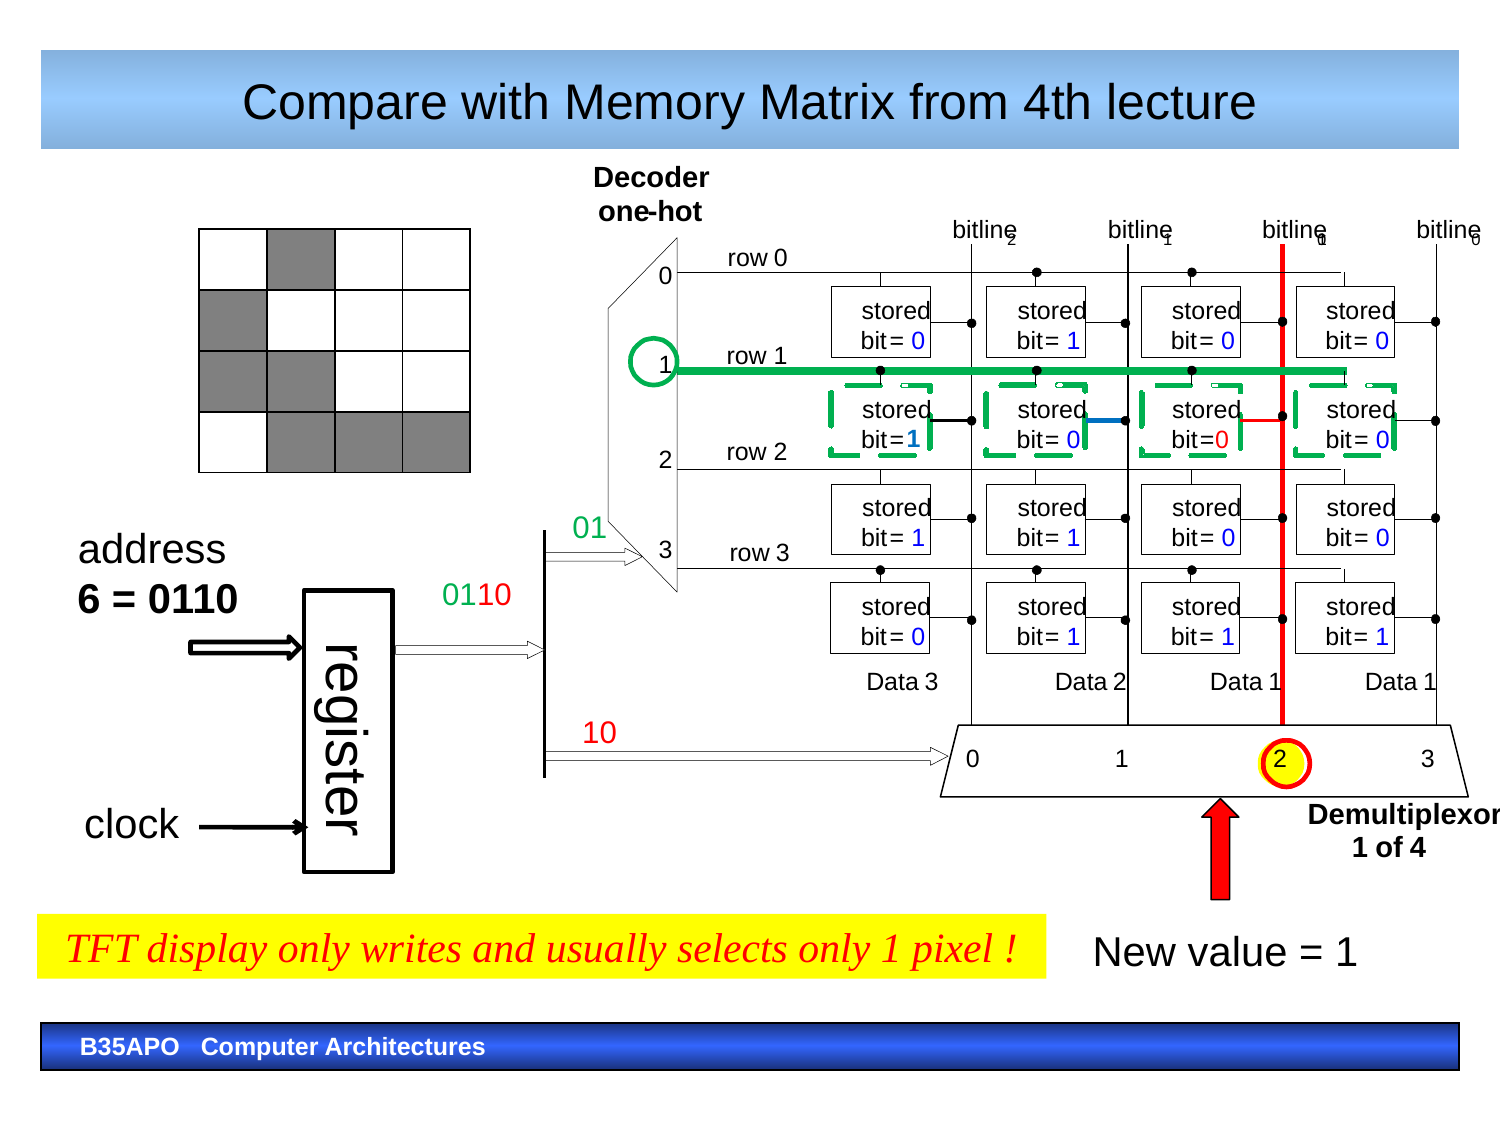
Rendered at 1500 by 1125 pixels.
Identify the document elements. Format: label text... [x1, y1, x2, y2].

text_box bit [1325, 423, 1354, 454]
text_box Data [1209, 665, 1268, 696]
text_box = [889, 620, 905, 651]
text_box 1 [1317, 228, 1328, 249]
text_box [1189, 567, 1195, 574]
text_box - [648, 192, 657, 228]
text_box [968, 320, 975, 327]
text_box 1 [1268, 665, 1283, 696]
table_header [200, 230, 266, 289]
text_box 0 [1471, 228, 1481, 249]
text_box [968, 515, 975, 522]
text_box [1055, 382, 1088, 393]
text_box [1155, 383, 1193, 388]
text_box 3 [924, 665, 939, 696]
text_box 0 [1066, 423, 1081, 454]
text_box [1279, 615, 1286, 623]
text_box [1033, 269, 1040, 276]
text_box = [1354, 423, 1369, 454]
text_box Data [1054, 665, 1113, 696]
text_box bit [1016, 620, 1045, 651]
text_box = [1045, 324, 1060, 355]
text_box stored [1172, 393, 1243, 424]
footer B35APO Computer Architectures [64, 1023, 594, 1071]
text_box bit [1170, 620, 1199, 651]
text_box = [889, 324, 905, 355]
text_box [1309, 383, 1348, 388]
text_box stored [861, 590, 932, 621]
text_box TFT display only writes and usually selects only 1 pixel ! [37, 913, 1047, 979]
text_box stored [862, 491, 932, 522]
text_box = [889, 423, 905, 454]
text_box bit [860, 324, 889, 355]
text_box [1279, 412, 1286, 420]
text_box stored [1326, 590, 1397, 621]
text_box 1 [1114, 742, 1129, 773]
text_box row [727, 241, 773, 272]
text_box bitline [1262, 213, 1328, 244]
text_box hot [657, 192, 703, 228]
table_header [268, 230, 334, 289]
text_box [546, 749, 945, 764]
text_box [1391, 424, 1397, 451]
text_box [1122, 515, 1129, 522]
text_box = [1045, 521, 1060, 552]
text_box of [1375, 828, 1409, 864]
text_box [828, 446, 860, 458]
text_box stored [1326, 294, 1397, 325]
text_box 2 [1007, 228, 1017, 249]
text_box stored [1326, 491, 1397, 522]
text_box bit [1325, 620, 1353, 651]
title Compare with Memory Matrix from 4th lecture [41, 50, 1459, 149]
text_box [1293, 446, 1325, 458]
text_box bitline [1107, 213, 1174, 244]
text_box [1279, 514, 1286, 522]
text_box [1279, 318, 1286, 325]
text_box [396, 643, 542, 657]
text_box [877, 367, 884, 374]
text_box bit [1171, 521, 1199, 552]
text_box [828, 390, 834, 429]
text_box [1266, 743, 1305, 784]
text_box 1 [1163, 228, 1173, 249]
text_box 10 [477, 573, 513, 612]
table_cell [403, 413, 469, 472]
text_box 01 [572, 506, 608, 545]
text_box 0 [1221, 324, 1236, 355]
text_box 0 [911, 324, 926, 355]
text_box = [1199, 521, 1215, 552]
text_box 10 [581, 712, 618, 750]
text_box 1 [1221, 620, 1236, 651]
text_box [877, 567, 884, 574]
text_box stored [862, 393, 932, 424]
text_box bit [860, 423, 889, 454]
text_box bit [1171, 423, 1199, 454]
text_box [1033, 567, 1040, 574]
table_cell [200, 352, 266, 411]
text_box 0 [658, 259, 673, 290]
text_box stored [1171, 294, 1242, 325]
text_box stored [1326, 393, 1397, 424]
text_box [1122, 617, 1129, 624]
text_box row [726, 435, 773, 466]
text_box 4 [1413, 841, 1419, 850]
table_cell [268, 413, 334, 472]
text_box = [1045, 423, 1060, 454]
text_box Data [866, 665, 924, 696]
text_box address 6 = 0110 [62, 514, 254, 630]
text_box 0 [1375, 423, 1390, 454]
text_box 0 [965, 742, 980, 773]
table_cell [200, 413, 266, 472]
text_box 2 [1113, 665, 1128, 696]
text_box = [1353, 324, 1369, 355]
table_cell [336, 413, 402, 472]
text_box [878, 453, 917, 458]
text_box 1 [1351, 828, 1375, 864]
text_box row [729, 536, 775, 567]
text_box 1 [1066, 620, 1081, 651]
text_box [1211, 383, 1243, 393]
text_box [1432, 417, 1439, 425]
text_box [546, 550, 640, 564]
text_box [1189, 367, 1195, 374]
text_box [1034, 453, 1073, 458]
text_box [844, 383, 883, 388]
text_box 1 [773, 339, 788, 367]
text_box [927, 422, 933, 451]
text_box [1122, 320, 1129, 327]
text_box stored [1017, 590, 1088, 621]
text_box [1293, 390, 1298, 429]
text_box [1188, 454, 1227, 458]
text_box 3 [658, 533, 673, 564]
text_box 2 [773, 435, 788, 466]
table_cell [403, 291, 469, 350]
text_box [1122, 417, 1129, 424]
text_box 1 [1423, 665, 1438, 696]
text_box stored [861, 294, 932, 325]
text_box Demultiplexor [1307, 795, 1500, 831]
text_box 0 [1215, 423, 1230, 454]
text_box [1189, 269, 1195, 276]
text_box [983, 447, 1016, 458]
text_box = [1199, 324, 1215, 355]
text_box [968, 617, 975, 624]
text_box [968, 417, 975, 424]
text_box [983, 391, 989, 429]
text_box stored [1017, 294, 1088, 325]
text_box 2 [1273, 742, 1288, 773]
text_box bit [1170, 324, 1199, 355]
text_box stored [1017, 491, 1088, 522]
text_box [1257, 742, 1271, 785]
text_box one [598, 192, 648, 228]
text_box bit [860, 521, 889, 552]
text_box bit [1325, 521, 1354, 552]
text_box 0 [1221, 521, 1236, 552]
table_cell [336, 291, 402, 350]
table_cell [403, 352, 469, 411]
table_cell [336, 352, 402, 411]
text_box bit [1016, 324, 1045, 355]
text_box [1432, 514, 1439, 522]
text_box bit [1016, 423, 1045, 454]
text_box Decoder [593, 158, 719, 194]
text_box 3 [775, 536, 790, 567]
text_box [1201, 798, 1239, 900]
text_box row [726, 339, 773, 367]
text_box 1 [1066, 521, 1081, 552]
text_box [1139, 446, 1171, 458]
text_box 4 [1409, 828, 1427, 864]
text_box clock [69, 789, 195, 855]
text_box 0 [1375, 521, 1390, 552]
text_box [1238, 424, 1243, 451]
text_box [998, 382, 1037, 388]
text_box = [1199, 620, 1215, 651]
text_box [1139, 390, 1145, 429]
text_box [633, 341, 668, 382]
text_box 0 [1375, 324, 1390, 355]
text_box stored [1017, 393, 1088, 424]
text_box [1033, 367, 1040, 374]
text_box Data [1364, 665, 1423, 696]
text_box = [1354, 521, 1369, 552]
text_box bit [1016, 521, 1045, 552]
text_box 0 [773, 241, 789, 272]
text_box 0 [911, 620, 926, 651]
text_box [609, 241, 676, 589]
table_cell [200, 291, 266, 350]
text_box stored [1172, 491, 1243, 522]
table_header [403, 230, 469, 289]
text_box 1 [906, 422, 921, 453]
text_box 1 [1375, 620, 1390, 651]
text_box [1343, 453, 1381, 458]
text_box bitline [952, 213, 1018, 244]
text_box 1 [1066, 324, 1081, 355]
text_box = [1045, 620, 1060, 651]
text_box 2 [658, 443, 673, 474]
text_box [1082, 424, 1088, 450]
text_box = [1353, 620, 1369, 651]
text_box [1432, 615, 1439, 623]
text_box [1365, 383, 1397, 393]
text_box [900, 383, 933, 393]
text_box bit [1325, 324, 1353, 355]
text_box = [1199, 423, 1215, 454]
text_box 1 [658, 348, 673, 379]
text_box 2 [1113, 674, 1122, 688]
table_cell [268, 291, 334, 350]
text_box stored [1171, 590, 1242, 621]
text_box 1 [911, 521, 926, 552]
text_box 01 [442, 573, 477, 612]
text_box New value = 1 [1077, 916, 1374, 982]
table_header [336, 230, 402, 289]
text_box register [306, 627, 392, 852]
text_box 3 [1420, 742, 1435, 773]
table_cell [268, 352, 334, 411]
text_box = [889, 521, 905, 552]
text_box bitline [1416, 213, 1482, 244]
text_box [1432, 318, 1439, 325]
text_box bit [860, 620, 889, 651]
